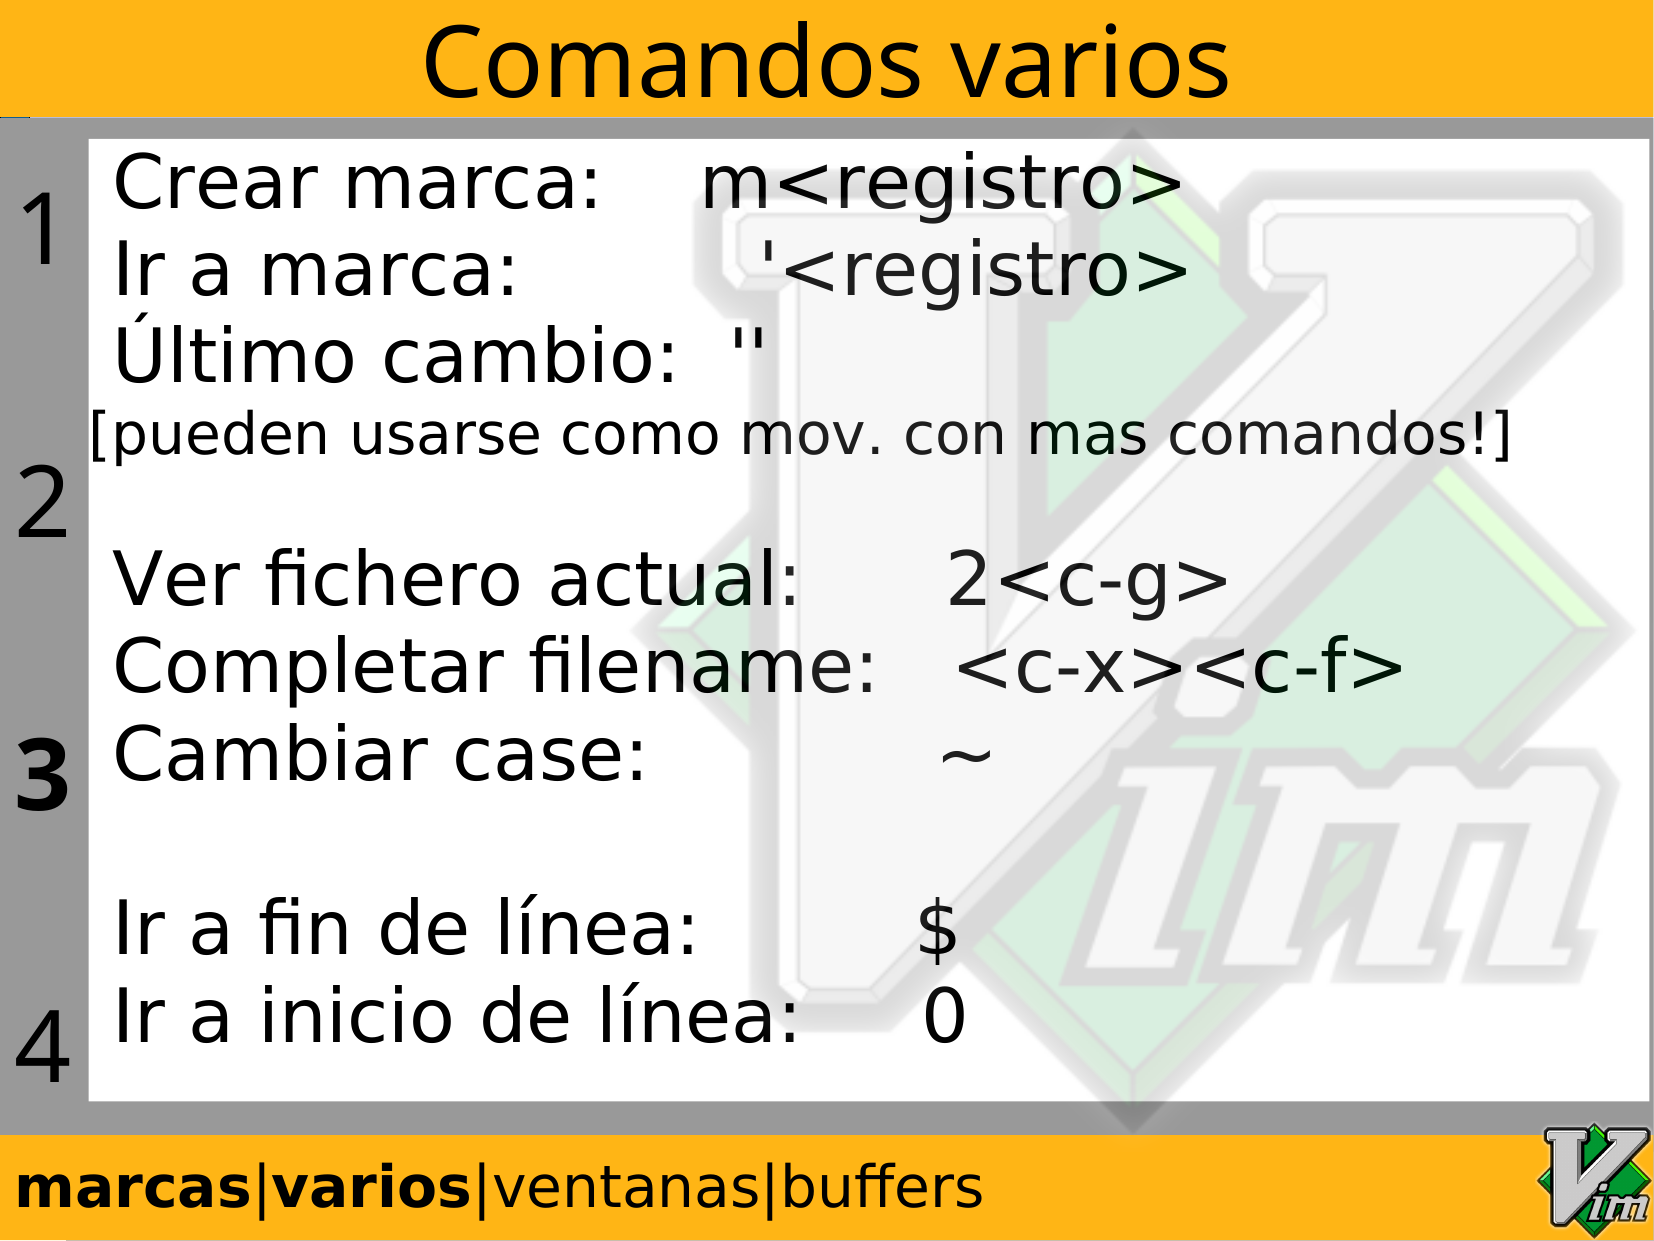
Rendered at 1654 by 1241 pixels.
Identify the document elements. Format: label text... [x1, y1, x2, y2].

picture [620, 118, 1654, 1241]
text_box Crear marca: m<registro> Ir a marca: '<registro> Último cambio: '' [pueden usarse como mov. con mas comandos!] Ver fichero actual: 2<c-g> Completar filename: <c-x><c-f> Cambiar case: ~ Ir a fin de línea: $ Ir a inicio de línea: 0 [88, 138, 620, 1102]
text_box marcas|varios|ventanas|buffers [0, 1135, 1535, 1241]
text_box Comandos varios [0, 0, 1654, 117]
text_box 1 - Introducción 2 - Novatos 3 - Power Users 4 -Desarrolladores [0, 118, 620, 1135]
